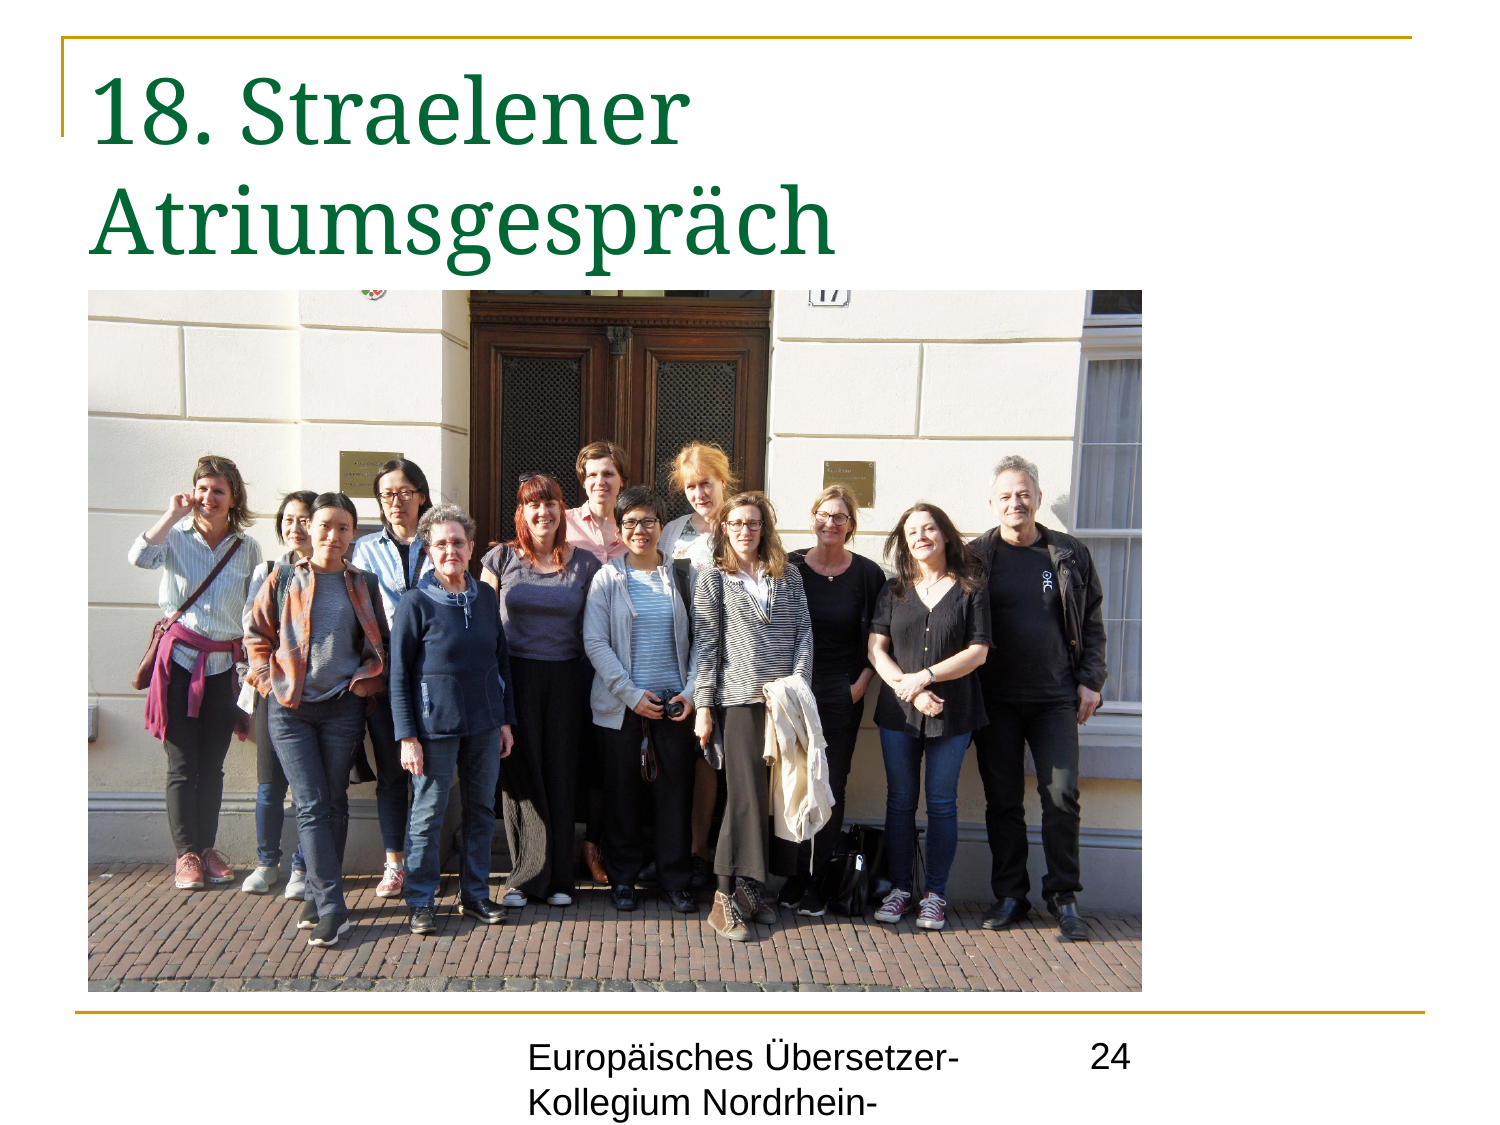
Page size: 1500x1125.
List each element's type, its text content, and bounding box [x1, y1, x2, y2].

text_box Europäisches Übersetzer-Kollegium Nordrhein-Westfalen in Straelen [512, 1025, 988, 1100]
text_box [1074, 1024, 1425, 1100]
title 18. Straelener Atriumsgespräch mit Judith Schalansky [75, 45, 1425, 233]
picture [88, 290, 1142, 992]
